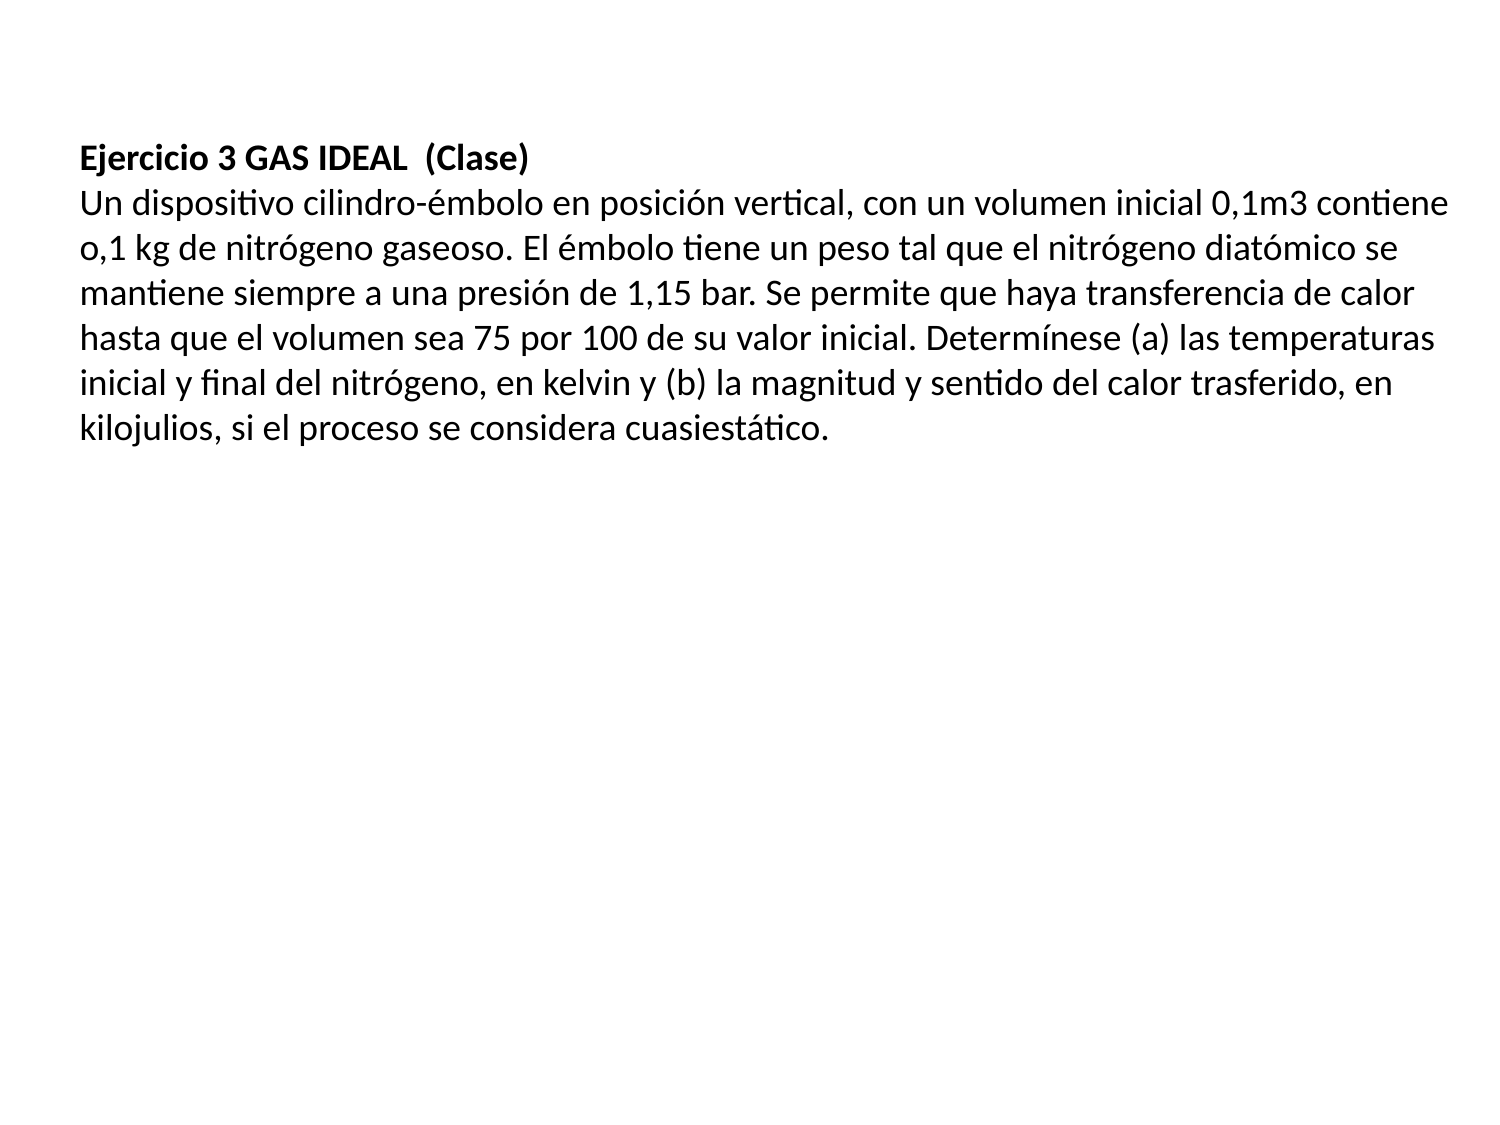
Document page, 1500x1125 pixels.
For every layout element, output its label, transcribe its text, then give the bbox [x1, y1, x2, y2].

text_box Ejercicio 3 GAS IDEAL (Clase) Un dispositivo cilindro-émbolo en posición vertical, con un volumen inicial 0,1m3 contiene o,1 kg de nitrógeno gaseoso. El émbolo tiene un peso tal que el nitrógeno diatómico se mantiene siempre a una presión de 1,15 bar. Se permite que haya transferencia de calor hasta que el volumen sea 75 por 100 de su valor inicial. Determínese (a) las temperaturas inicial y final del nitrógeno, en kelvin y (b) la magnitud y sentido del calor trasferido, en kilojulios, si el proceso se considera cuasiestático. [64, 125, 1500, 456]
